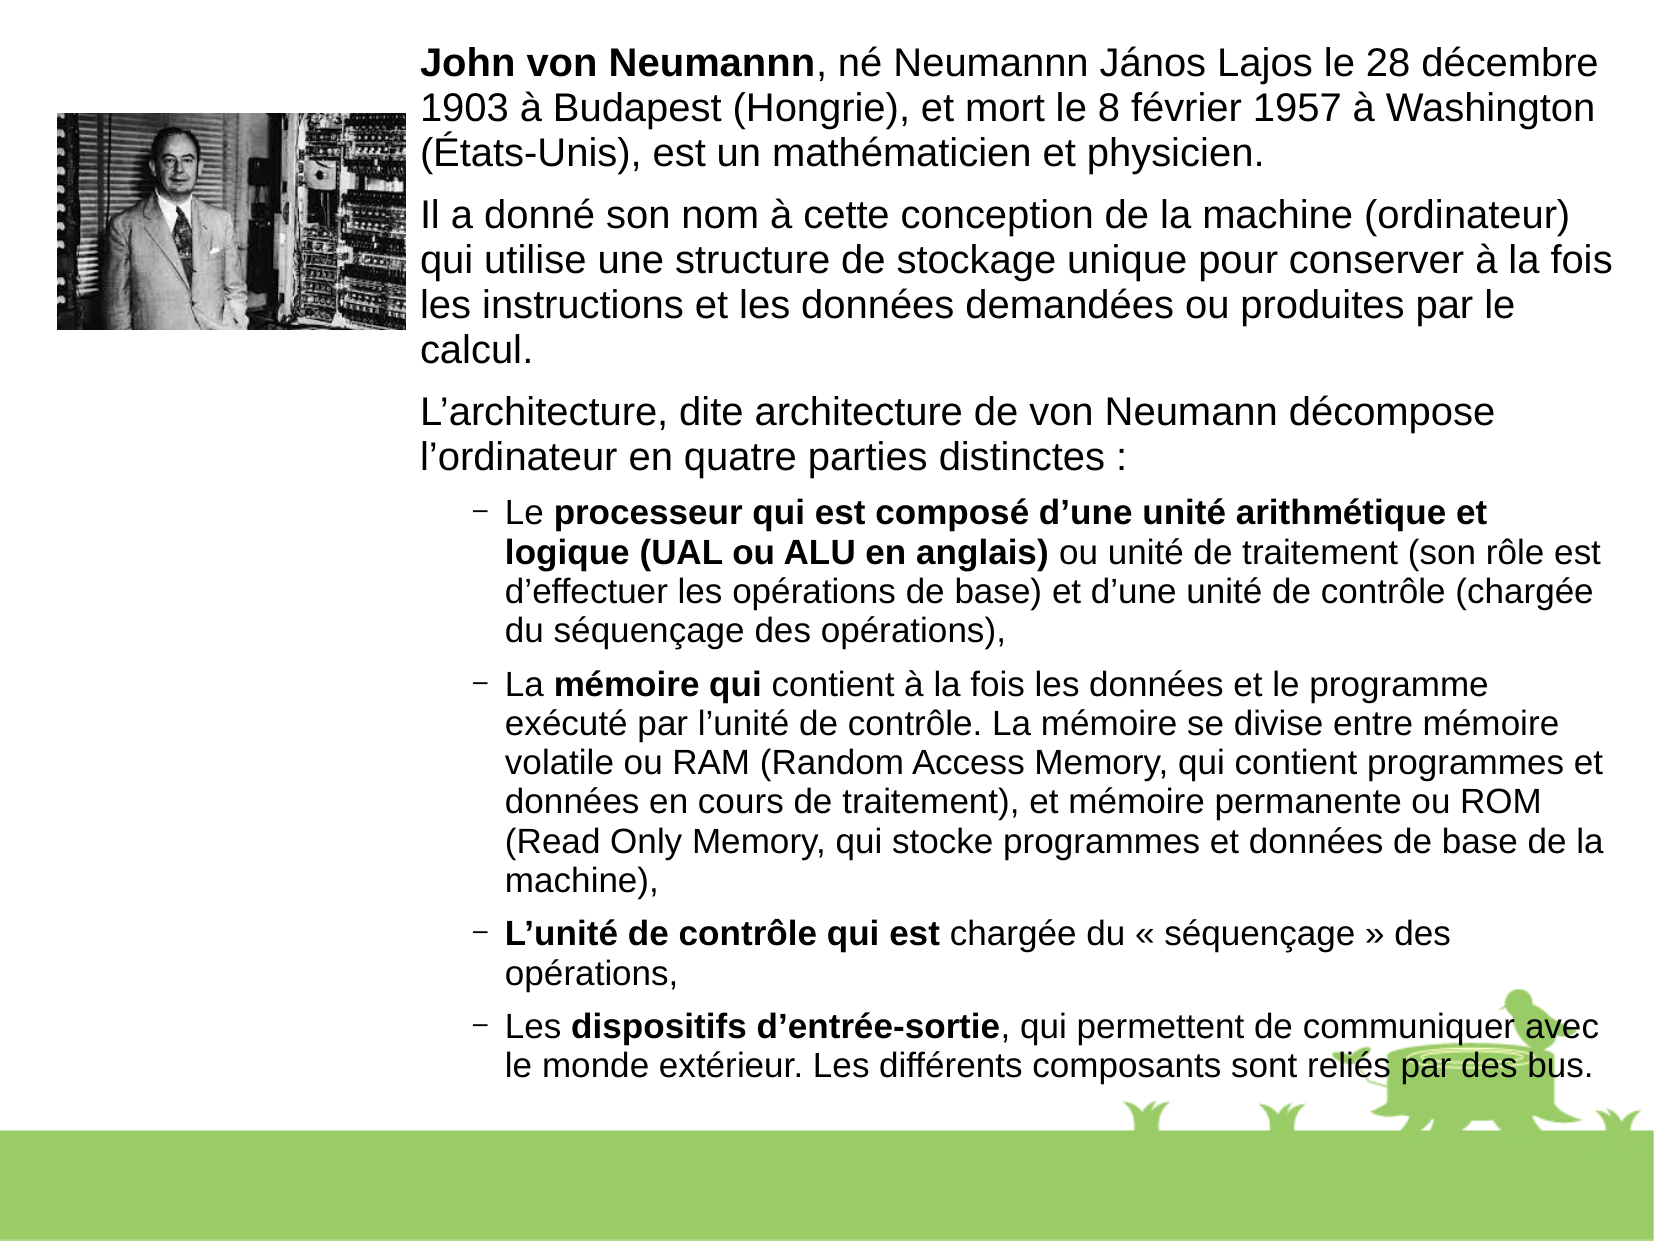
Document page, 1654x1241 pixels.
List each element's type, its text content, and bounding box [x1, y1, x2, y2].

list John von Neumannn, né Neumannn János Lajos le 28 décembre 1903 à Budapest (Hongrie), et mort le 8 février 1957 à Washington (États-Unis), est un mathématicien et physicien. Il a donné son nom à cette conception de la machine (ordinateur) qui utilise une structure de stockage unique pour conserver à la fois les instructions et les données demandées ou produites par le calcul. L’architecture, dite architecture de von Neumann décompose l’ordinateur en quatre parties distinctes : Le processeur qui est composé d’une unité arithmétique et logique (UAL ou ALU en anglais) ou unité de traitement (son rôle est d’effectuer les opérations de base) et d’une unité de contrôle (chargée du séquençage des opérations), La mémoire qui contient à la fois les données et le programme exécuté par l’unité de contrôle. La mémoire se divise entre mémoire volatile ou RAM (Random Access Memory, qui contient programmes et données en cours de traitement), et mémoire permanente ou ROM (Read Only Memory, qui stocke programmes et données de base de la machine), L’unité de contrôle qui est chargée du « séquençage » des opérations, Les dispositifs d’entrée-sortie, qui permettent de communiquer avec le monde extérieur. Les différents composants sont reliés par des bus. [420, 40, 1621, 1096]
picture [0, 0, 1654, 1241]
